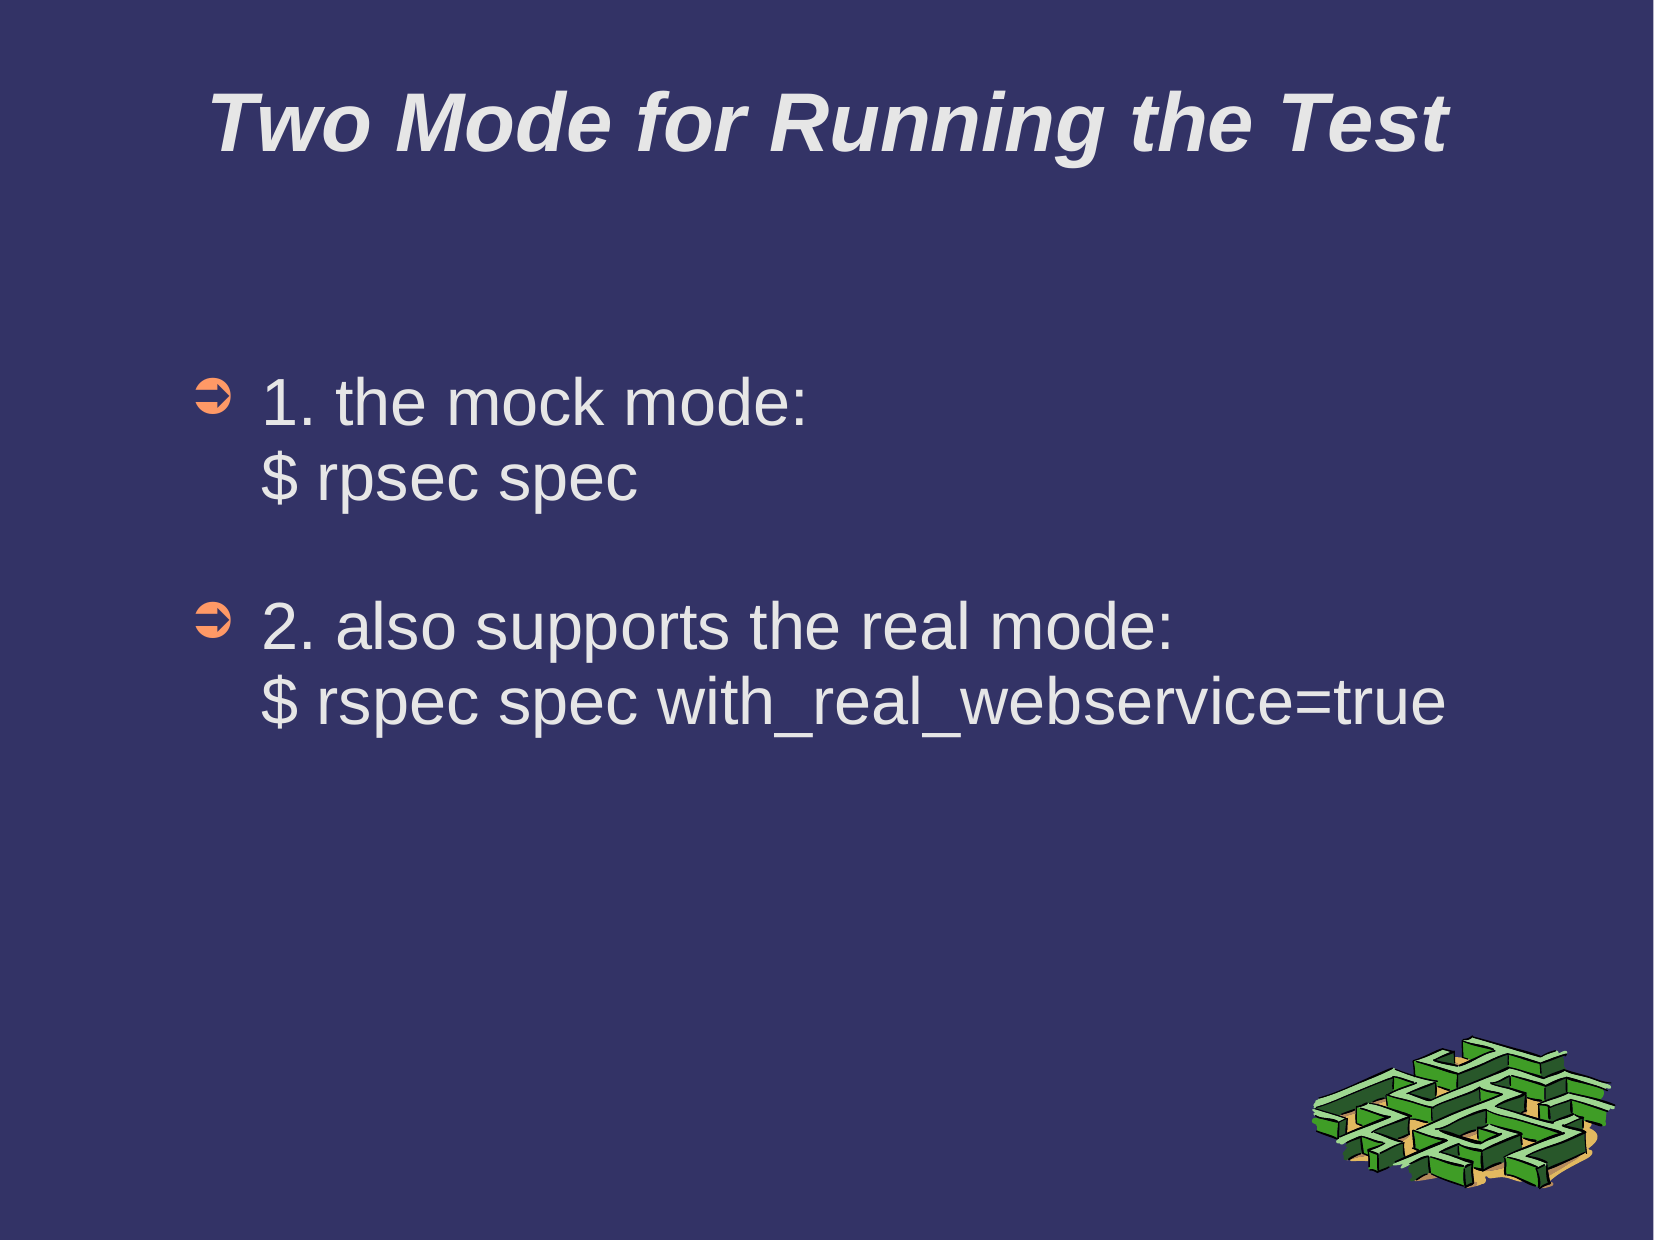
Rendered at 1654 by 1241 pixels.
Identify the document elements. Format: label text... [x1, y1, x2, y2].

list 1. the mock mode: $ rpsec spec 2. also supports the real mode: $ rspec spec with_real_webservice=true [178, 364, 1570, 1184]
title Two Mode for Running the Test [121, 19, 1534, 227]
